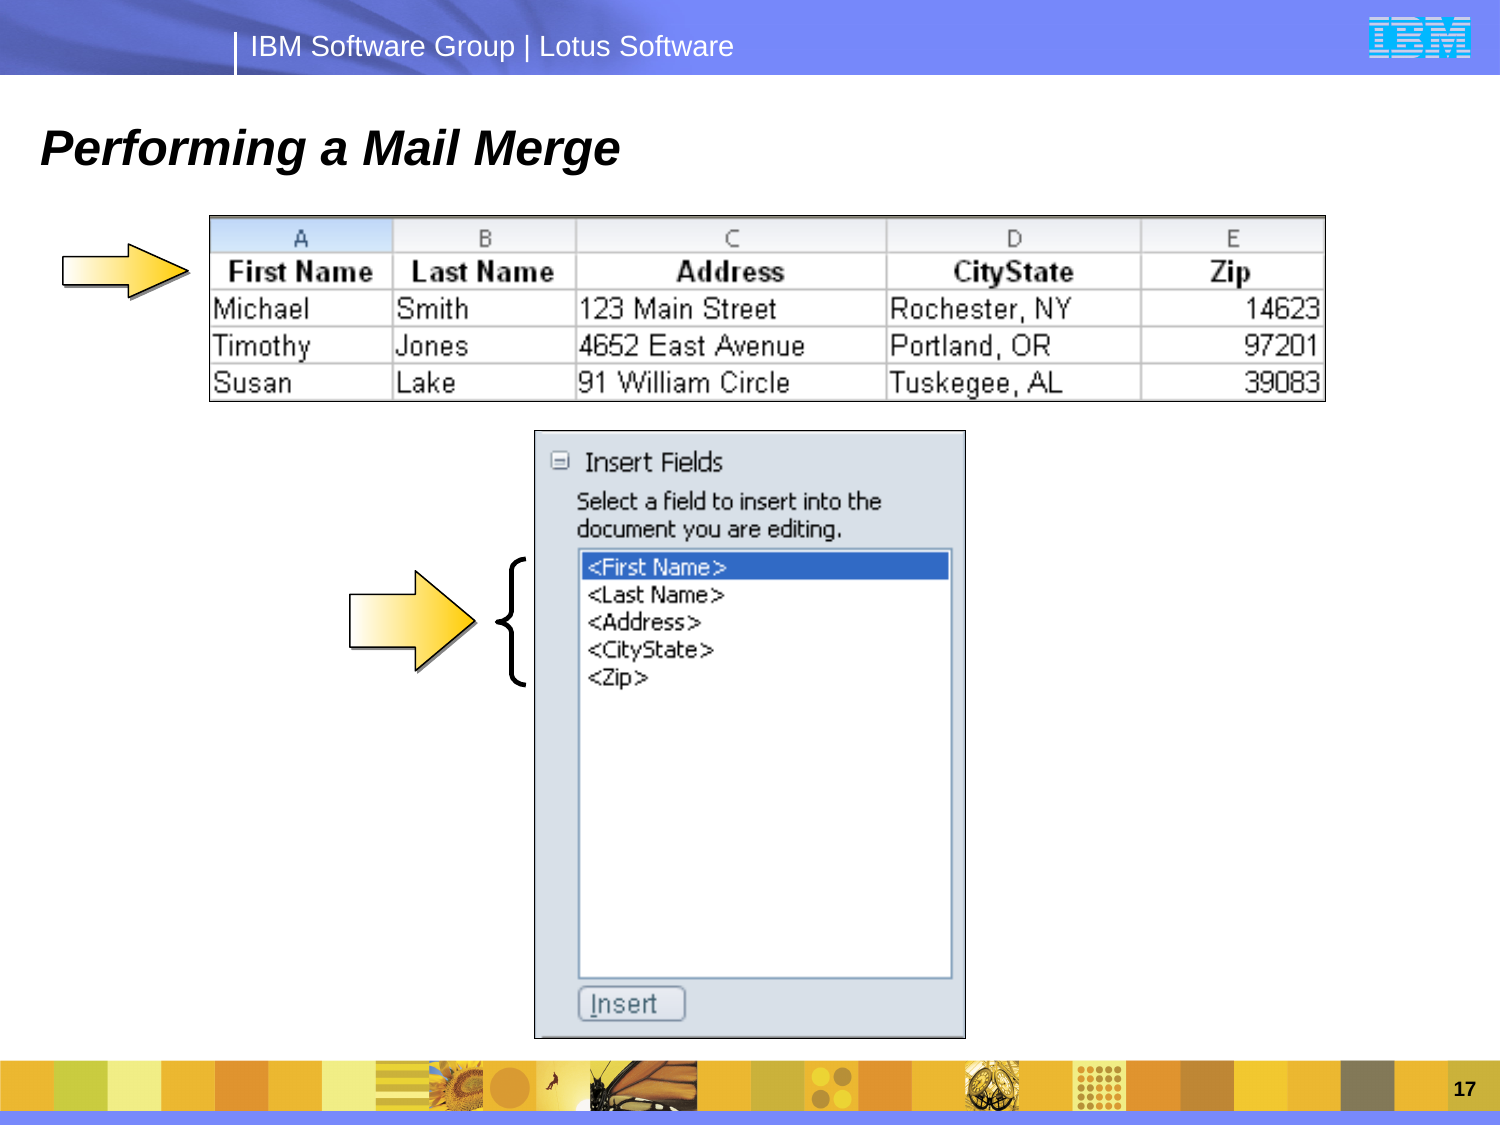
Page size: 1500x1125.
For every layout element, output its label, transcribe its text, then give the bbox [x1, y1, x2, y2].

title Performing a Mail Merge [25, 115, 1378, 197]
picture [209, 215, 1326, 402]
picture [0, 0, 1500, 75]
text_box [349, 570, 475, 671]
text_box [62, 244, 189, 298]
picture [0, 1060, 1500, 1111]
picture [534, 430, 966, 1039]
